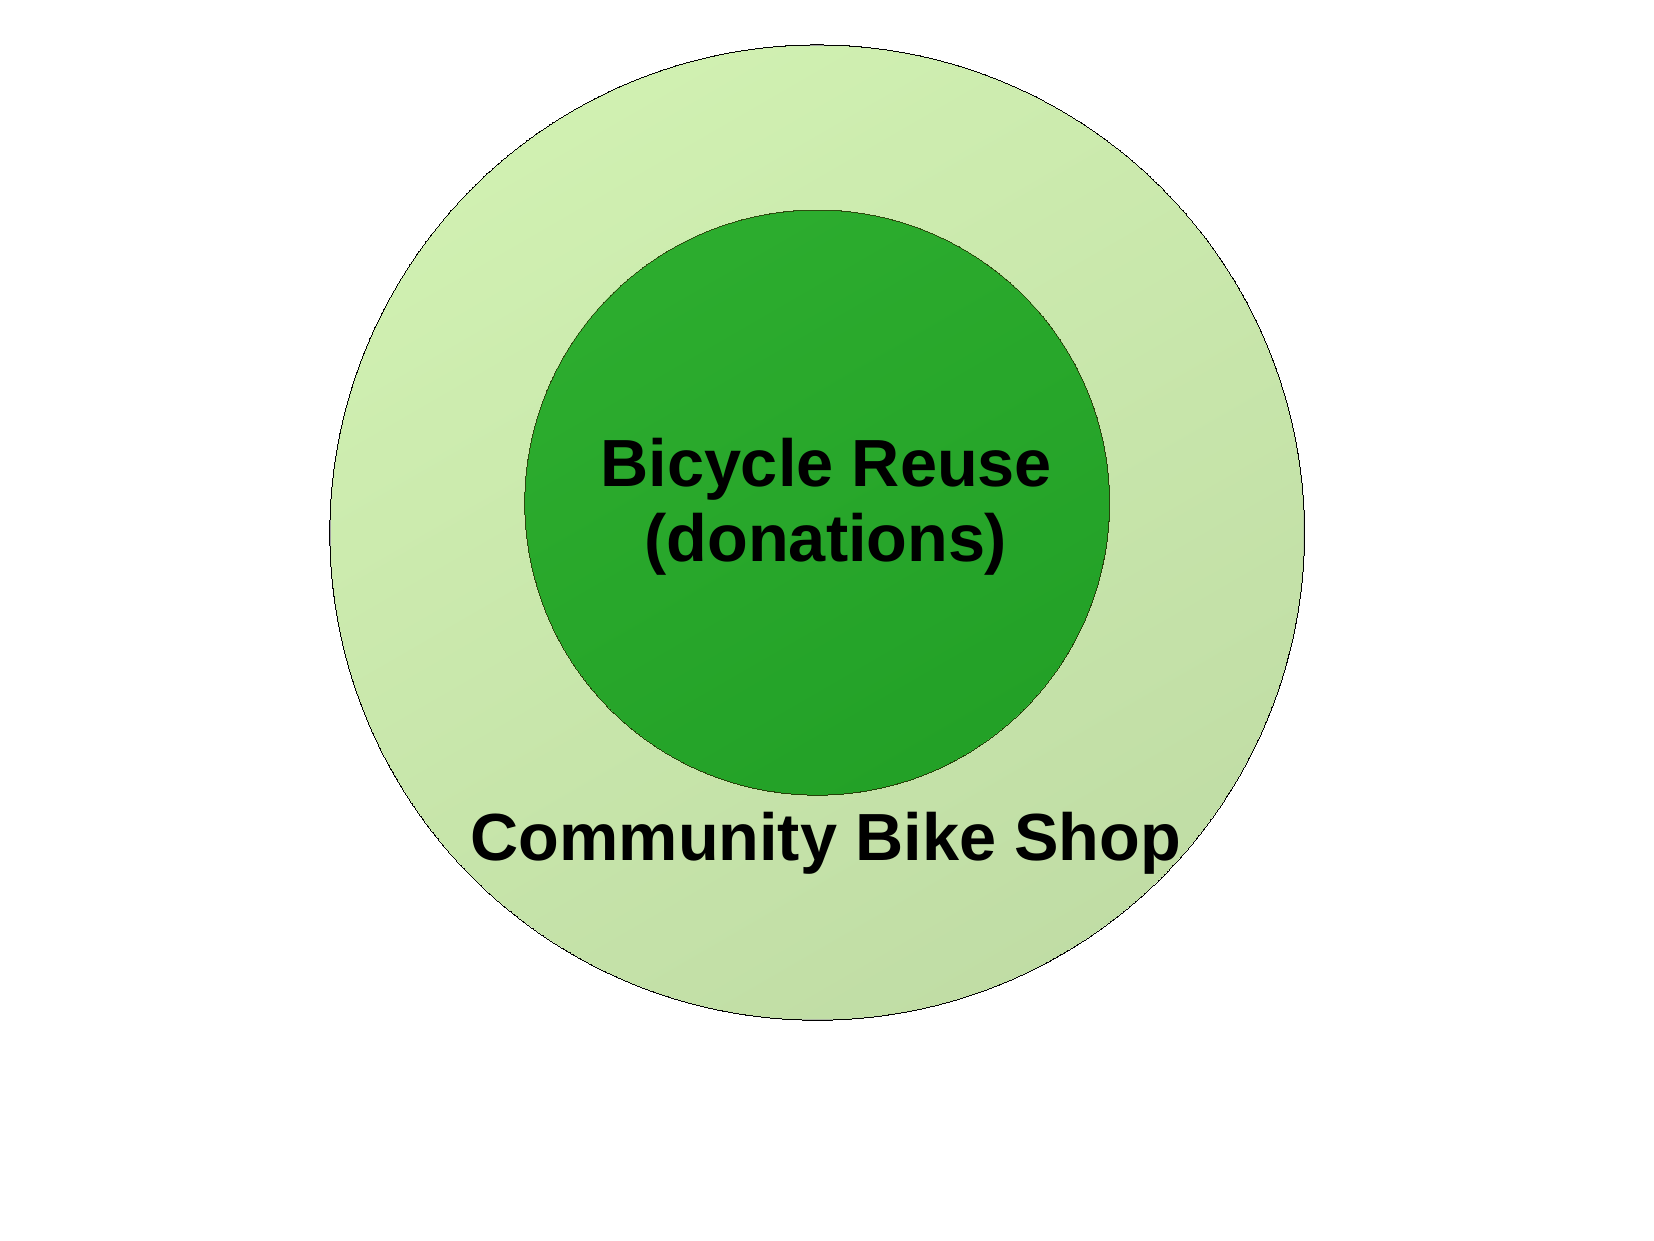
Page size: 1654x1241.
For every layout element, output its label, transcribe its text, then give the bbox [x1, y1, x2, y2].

subtitle Bicycle Reuse (donations) Community Bike Shop [38, 0, 1614, 1212]
